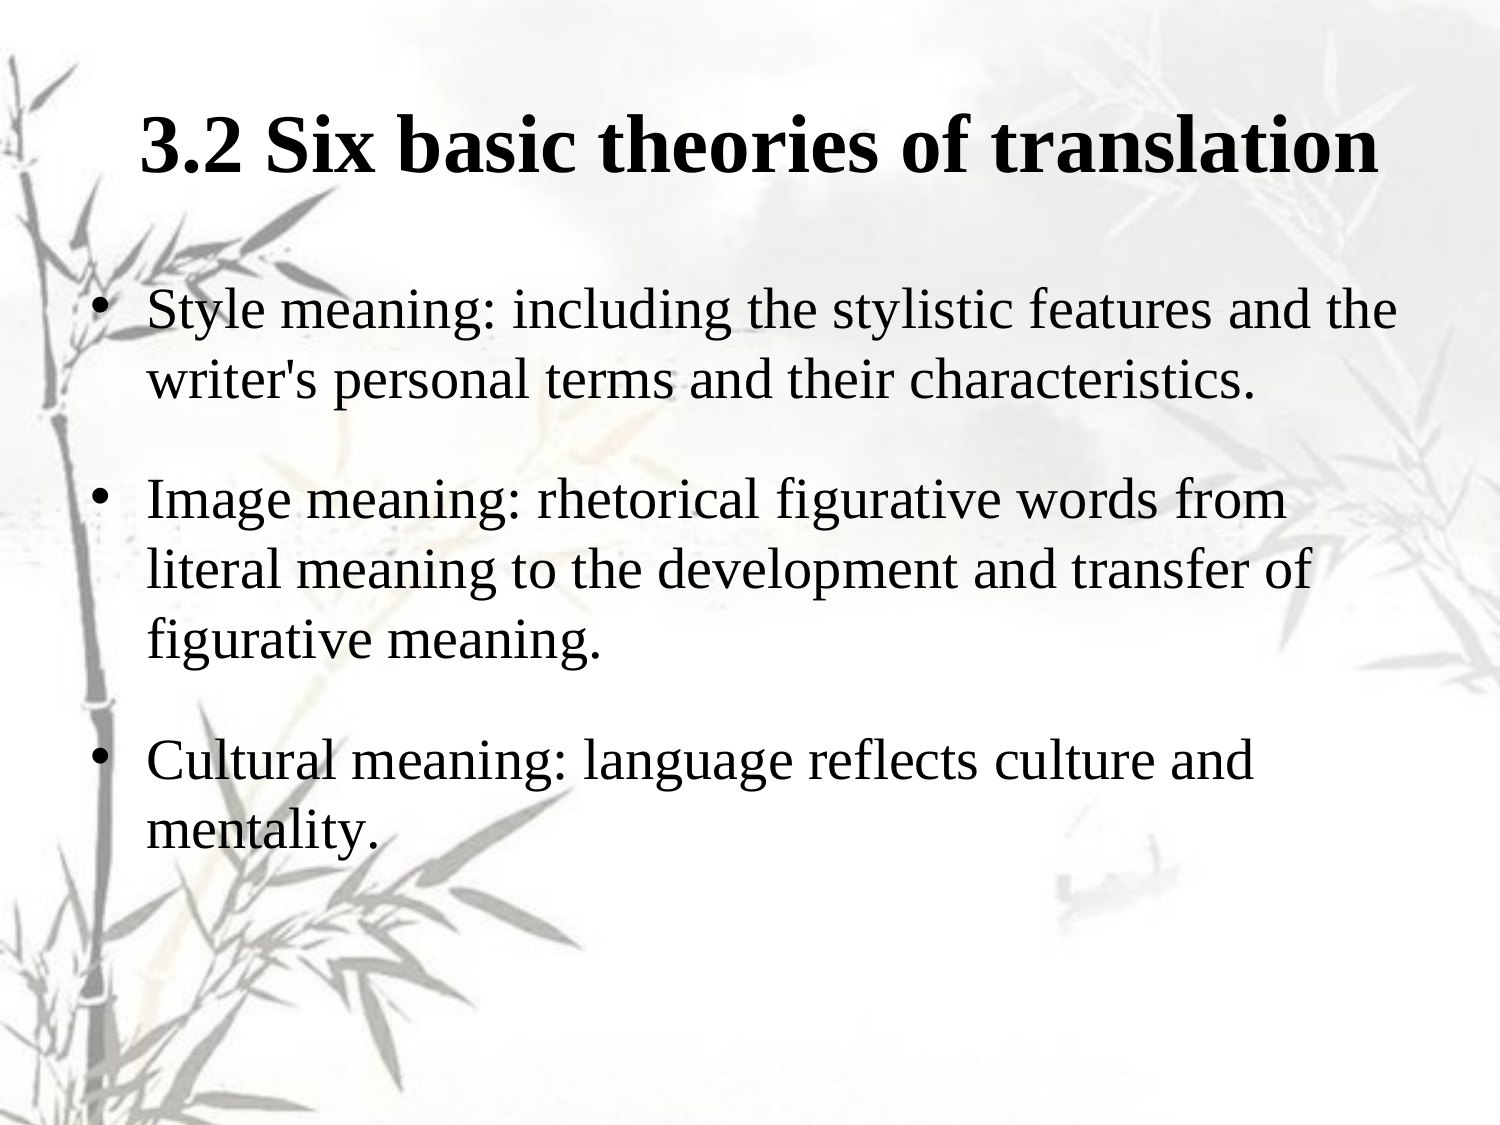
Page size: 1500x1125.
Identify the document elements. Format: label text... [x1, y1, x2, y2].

title 3.2 Six basic theories of translation [75, 45, 1426, 233]
picture [0, 0, 1500, 1125]
list Style meaning: including the stylistic features and the writer's personal terms and their characteristics. Image meaning: rhetorical figurative words from literal meaning to the development and transfer of figurative meaning. Cultural meaning: language reflects culture and mentality. [75, 262, 1426, 1005]
